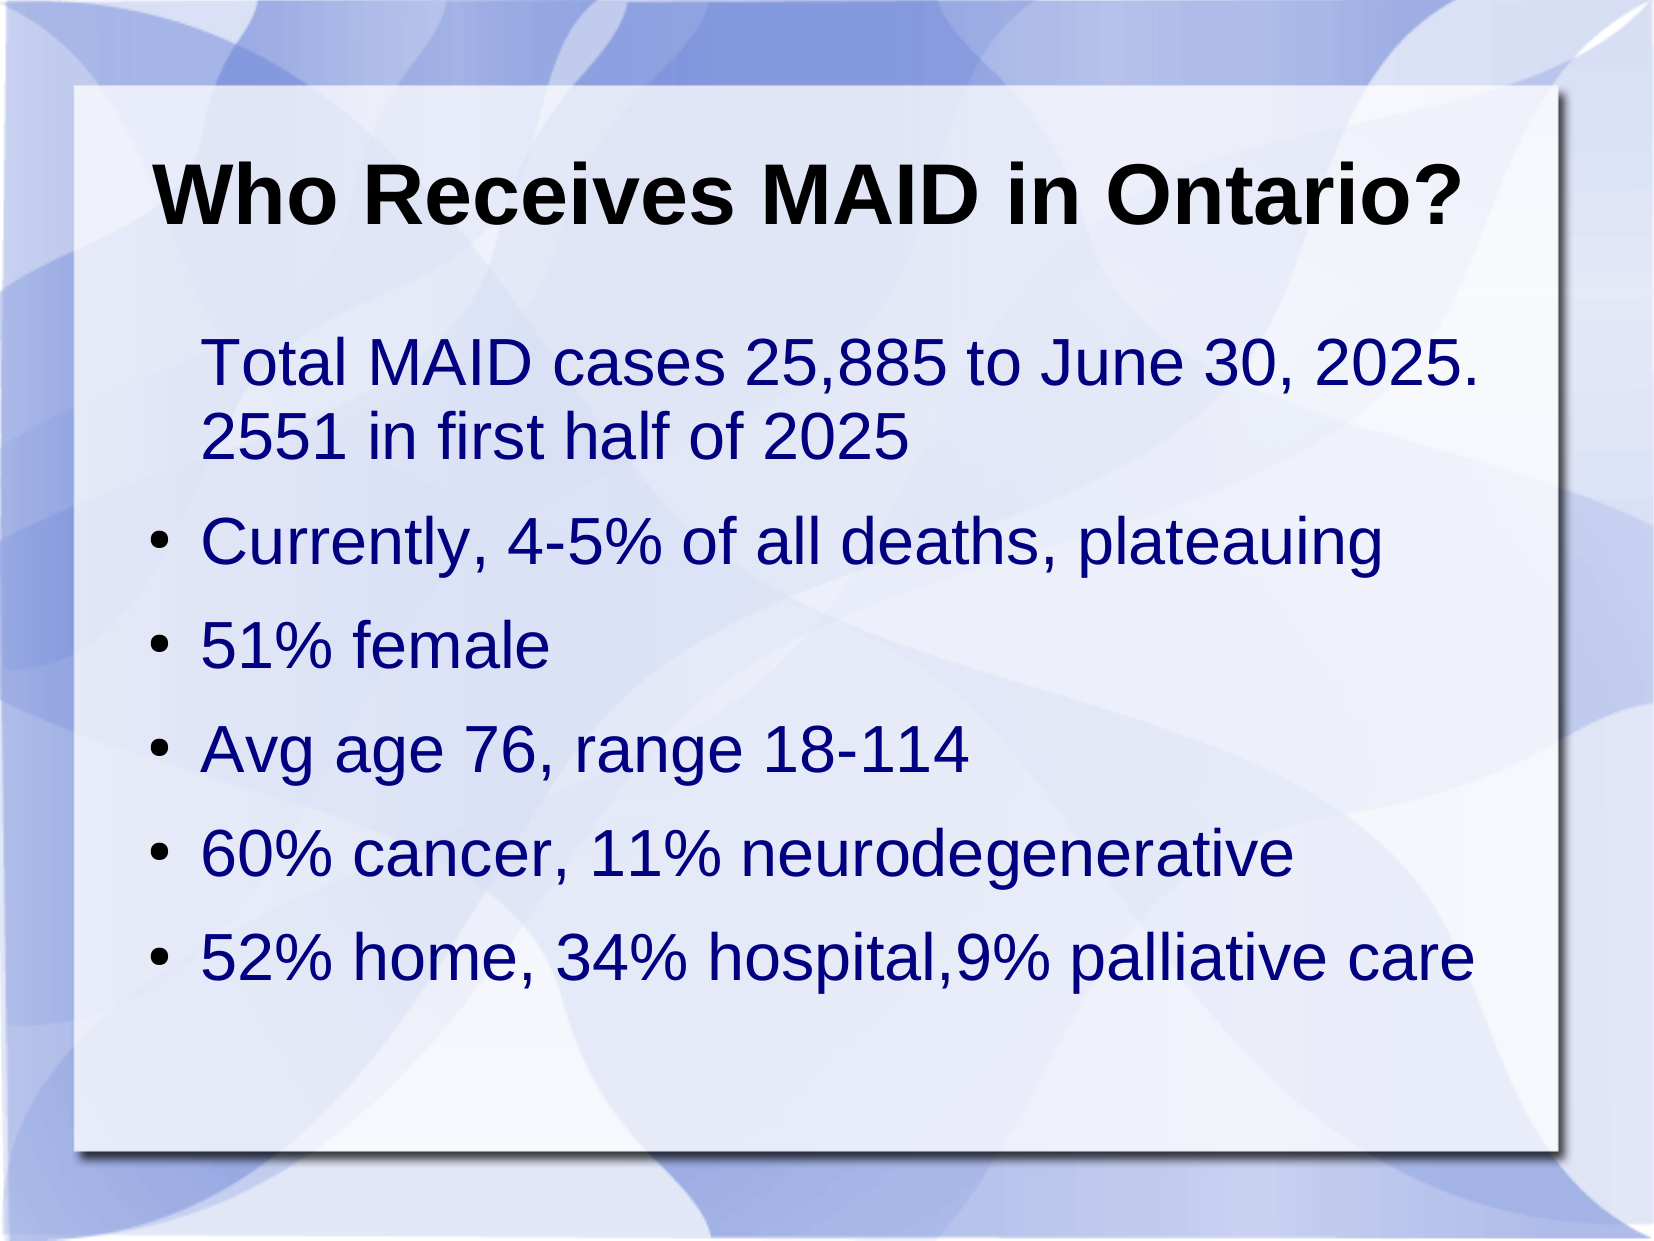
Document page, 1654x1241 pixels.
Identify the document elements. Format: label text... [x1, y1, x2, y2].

title Who Receives MAID in Ontario? [82, 90, 1536, 298]
list Total MAID cases 25,885 to June 30, 2025. 2551 in first half of 2025 Currently, 4-5% of all deaths, plateauing 51% female Avg age 76, range 18-114 60% cancer, 11% neurodegenerative 52% home, 34% hospital,9% palliative care [129, 324, 1489, 1100]
picture [0, 0, 1654, 1241]
